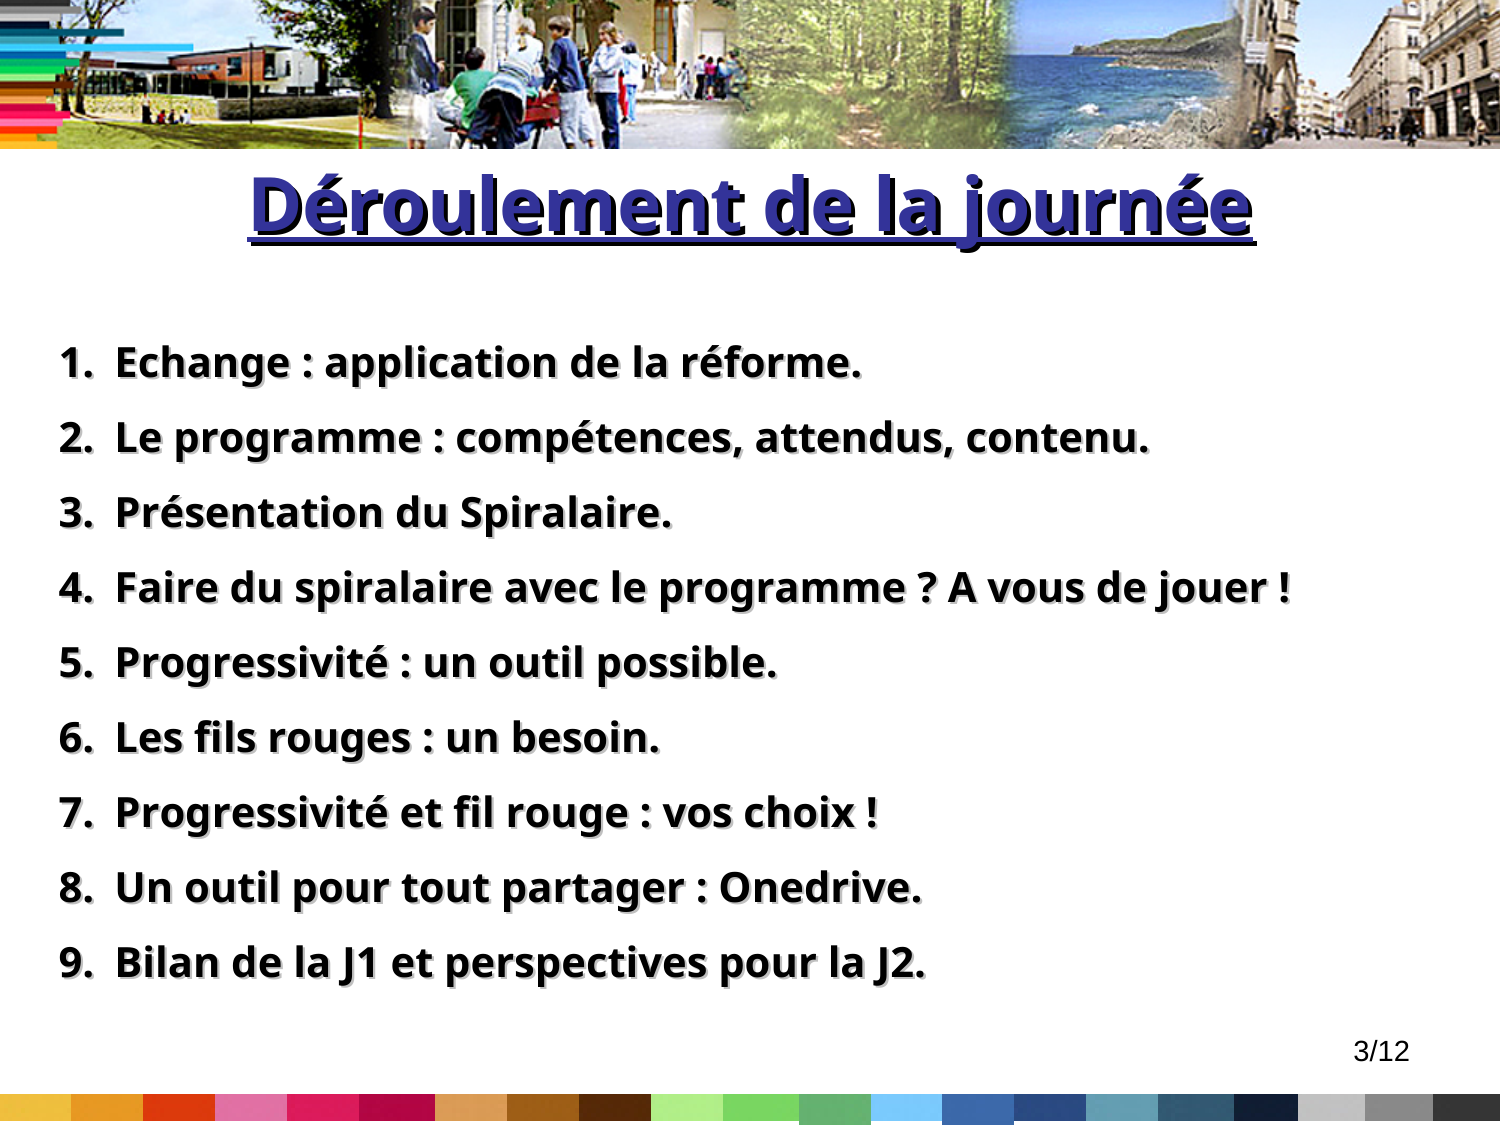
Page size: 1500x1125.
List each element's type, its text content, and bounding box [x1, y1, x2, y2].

text_box <numéro>/12 [1074, 1024, 1426, 1103]
picture [0, 0, 1500, 148]
text_box Echange : application de la réforme. Le programme : compétences, attendus, contenu. Présentation du Spiralaire. Faire du spiralaire avec le programme ? A vous de jouer ! Progressivité : un outil possible. Les fils rouges : un besoin. Progressivité et fil rouge : vos choix ! Un outil pour tout partager : Onedrive. Bilan de la J1 et perspectives pour la J2. [0, 344, 1500, 994]
picture [0, 1094, 1500, 1125]
text_box Déroulement de la journée [0, 148, 1500, 344]
